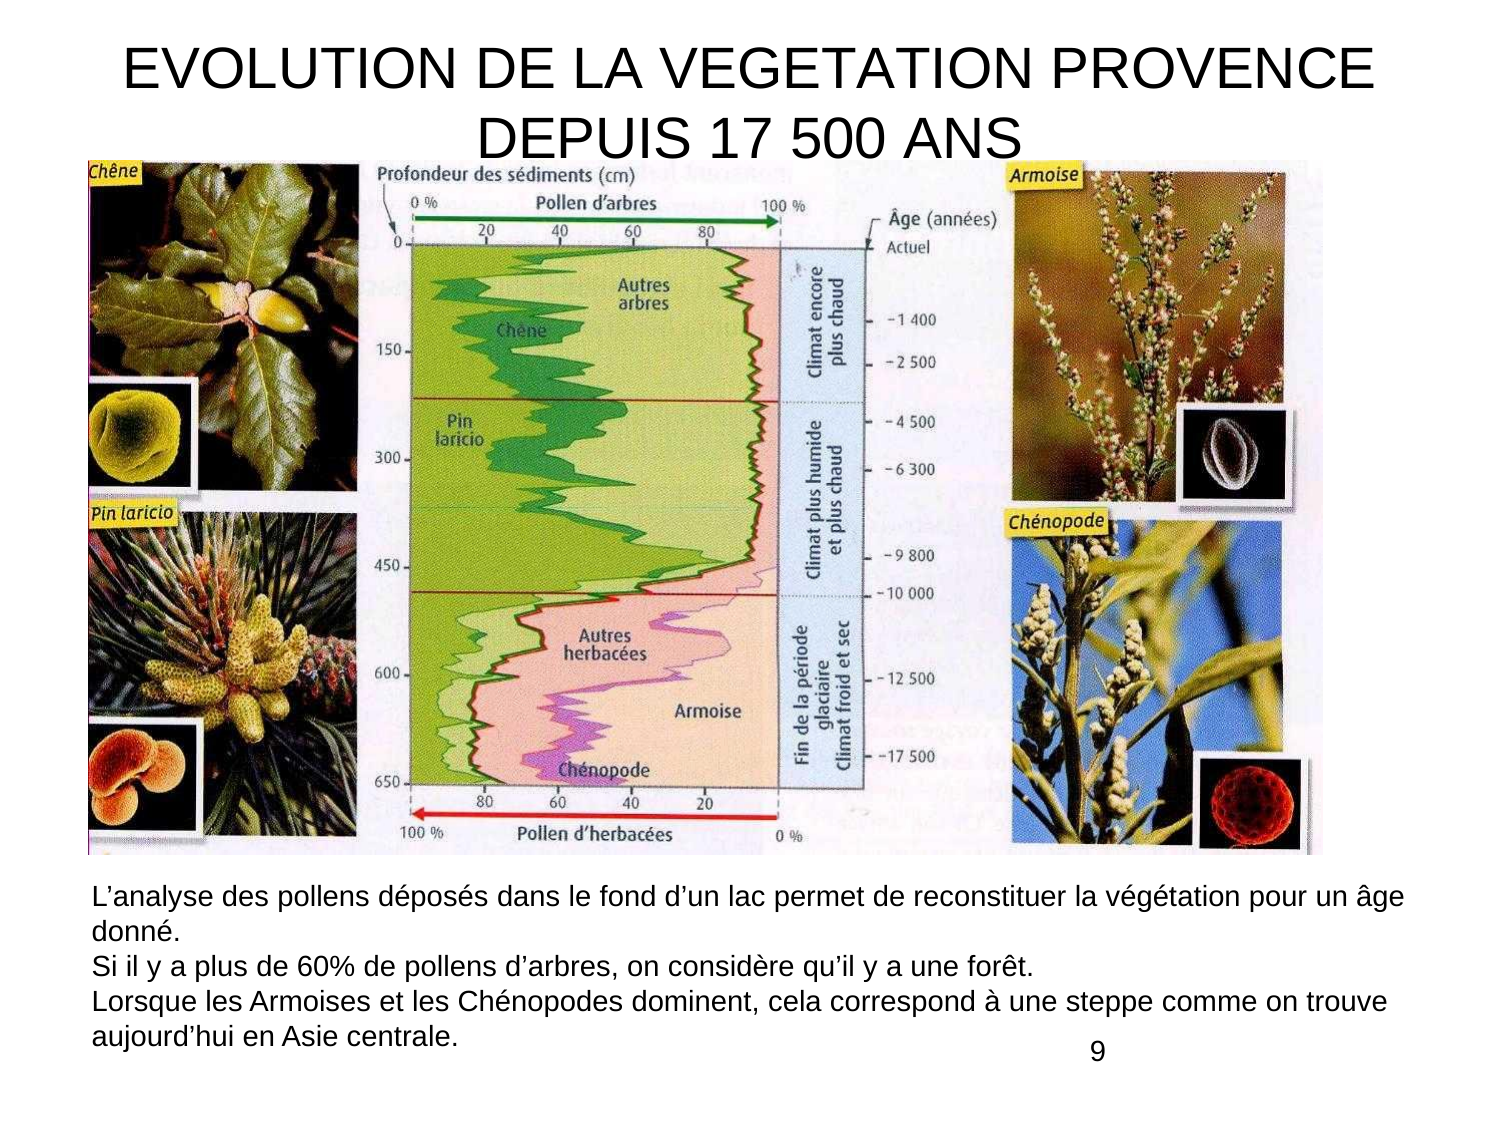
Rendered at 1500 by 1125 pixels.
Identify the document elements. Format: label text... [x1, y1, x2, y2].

title EVOLUTION DE LA VEGETATION PROVENCE DEPUIS 17 500 ANS [75, 11, 1426, 189]
text_box L’analyse des pollens déposés dans le fond d’un lac permet de reconstituer la végétation pour un âge donné. Si il y a plus de 60% de pollens d’arbres, on considère qu’il y a une forêt. Lorsque les Armoises et les Chénopodes dominent, cela correspond à une steppe comme on trouve aujourd’hui en Asie centrale. [76, 869, 1424, 1060]
picture [88, 189, 1323, 855]
